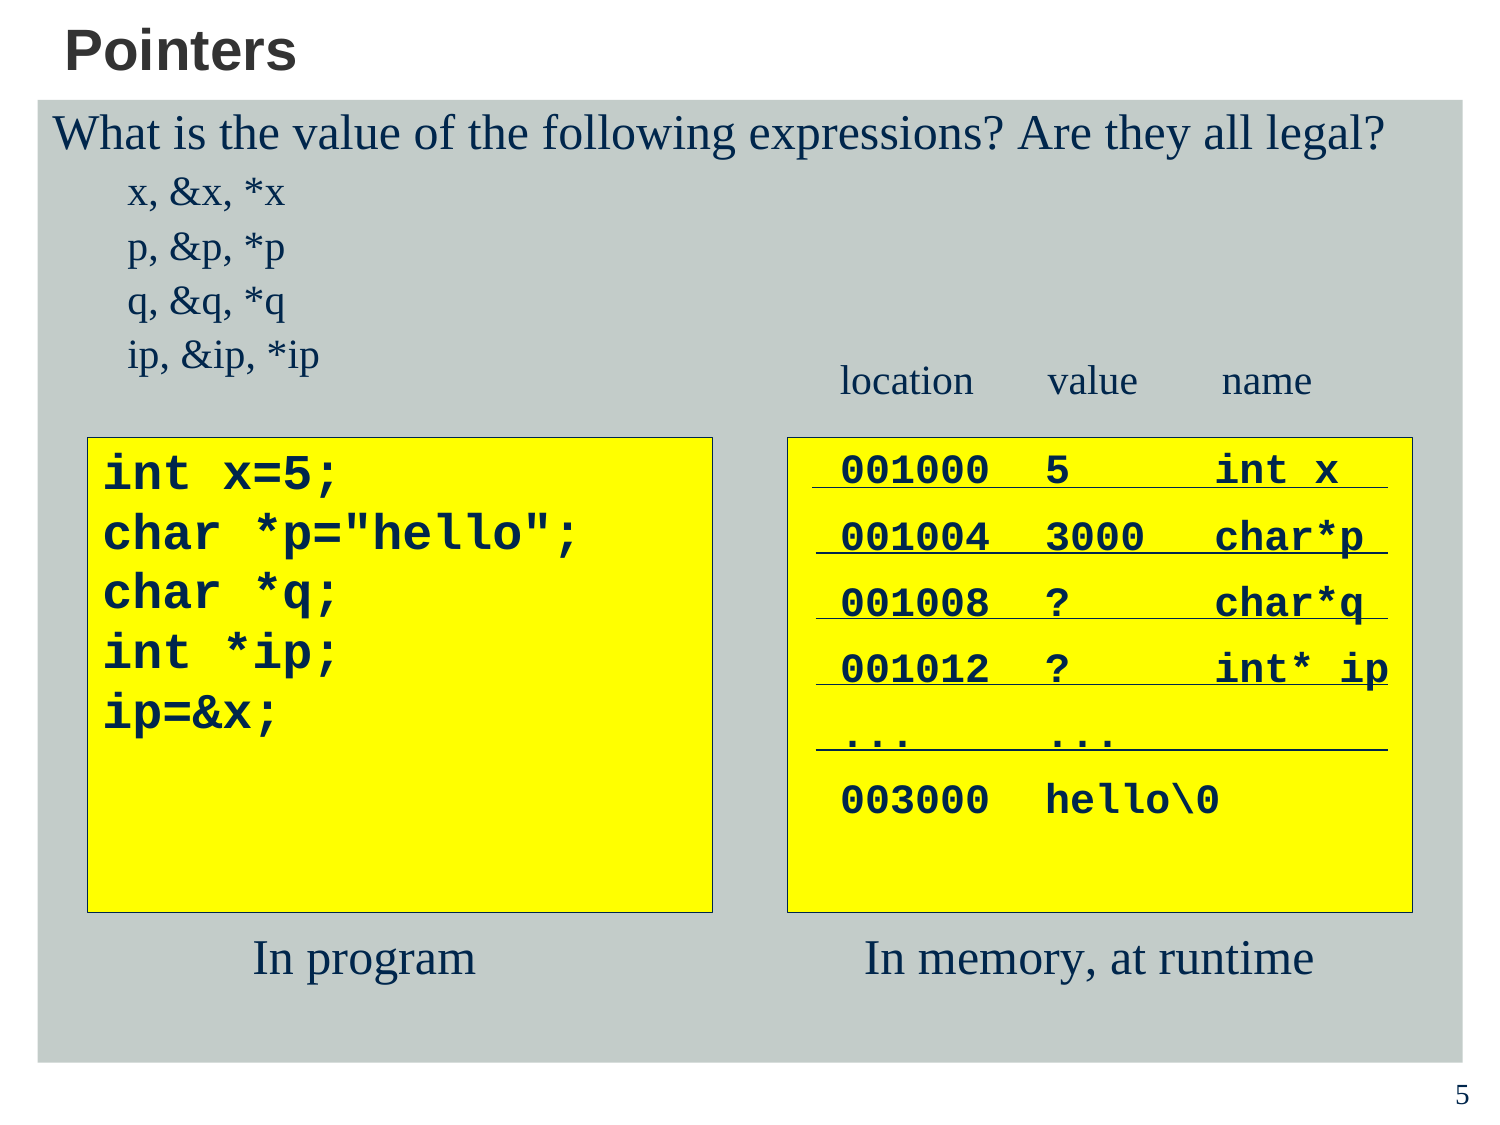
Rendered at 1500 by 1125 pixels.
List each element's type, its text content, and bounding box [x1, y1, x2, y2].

text_box 001000 5 int x 001004 3000 char*p 001008 ? char*q 001012 ? int* ip ... ... 003000 hello\0 [787, 437, 1413, 929]
text_box location value name [825, 347, 1337, 413]
text_box int x=5; char *p="hello"; char *q; int *ip; ip=&x; [87, 437, 713, 913]
list What is the value of the following expressions? Are they all legal? x, &x, *x p, &p, *p q, &q, *q ip, &ip, *ip In program In memory, at runtime [37, 99, 1463, 1063]
title Pointers [50, 0, 1450, 91]
